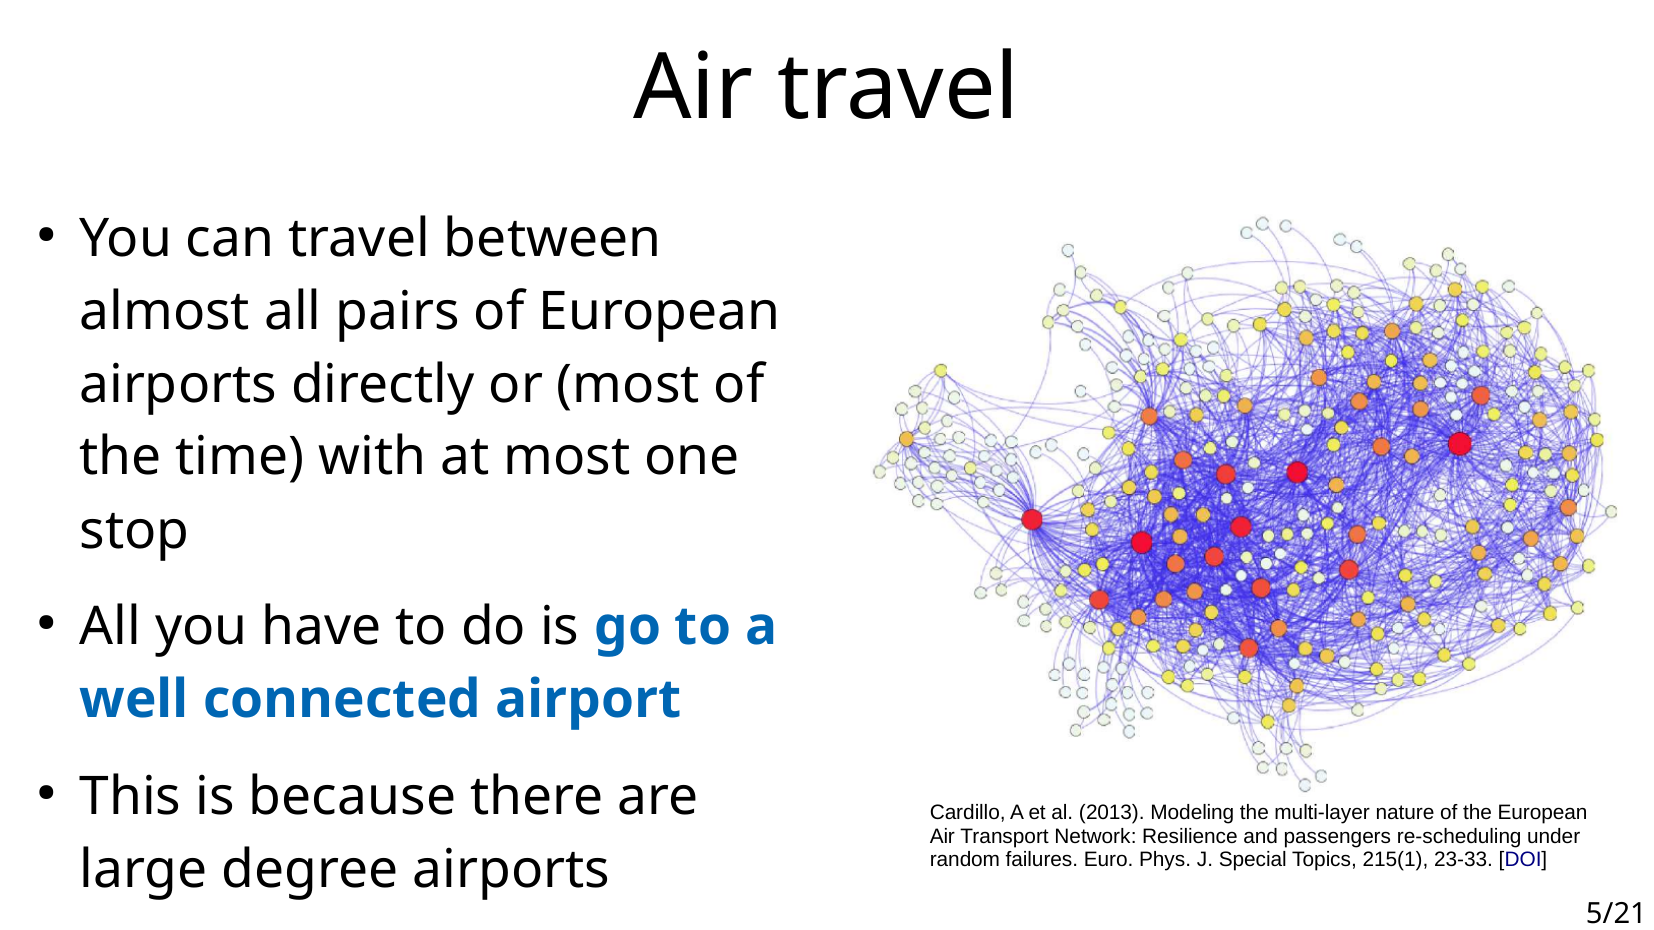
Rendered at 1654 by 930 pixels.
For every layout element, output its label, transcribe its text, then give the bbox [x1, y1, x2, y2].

title Air travel [82, 1, 1571, 166]
text_box Cardillo, A et al. (2013). Modeling the multi-layer nature of the European Air Transport Network: Resilience and passengers re-scheduling under random failures. Euro. Phys. J. Special Topics, 215(1), 23-33. [DOI] [915, 793, 1627, 879]
list You can travel between almost all pairs of European airports directly or (most of the time) with at most one stop All you have to do is go to a well connected airport This is because there are large degree airports [22, 198, 826, 906]
picture [836, 189, 1638, 804]
